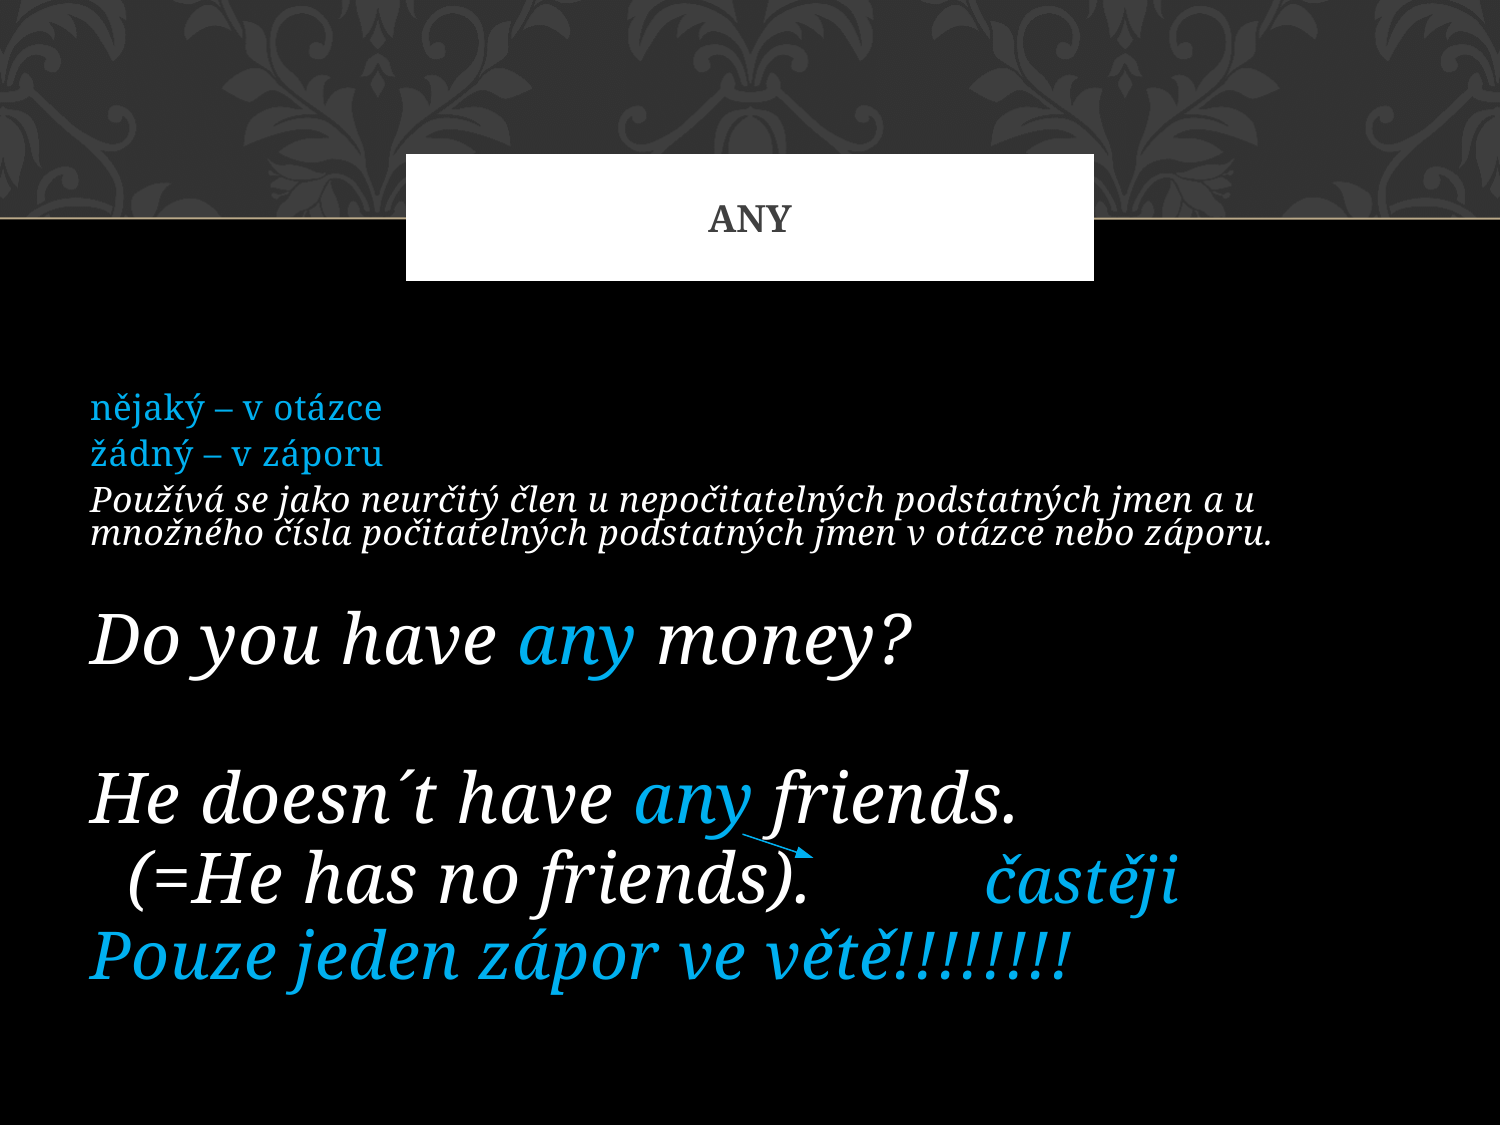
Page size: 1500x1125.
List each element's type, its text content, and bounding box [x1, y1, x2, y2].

title ANY [412, 159, 1088, 275]
list nějaký – v otázce žádný – v záporu Používá se jako neurčitý člen u nepočitatelných podstatných jmen a u množného čísla počitatelných podstatných jmen v otázce nebo záporu. Do you have any money? He doesn´t have any friends. (=He has no friends). častěji Pouze jeden zápor ve větě!!!!!!!! [75, 331, 1426, 1000]
